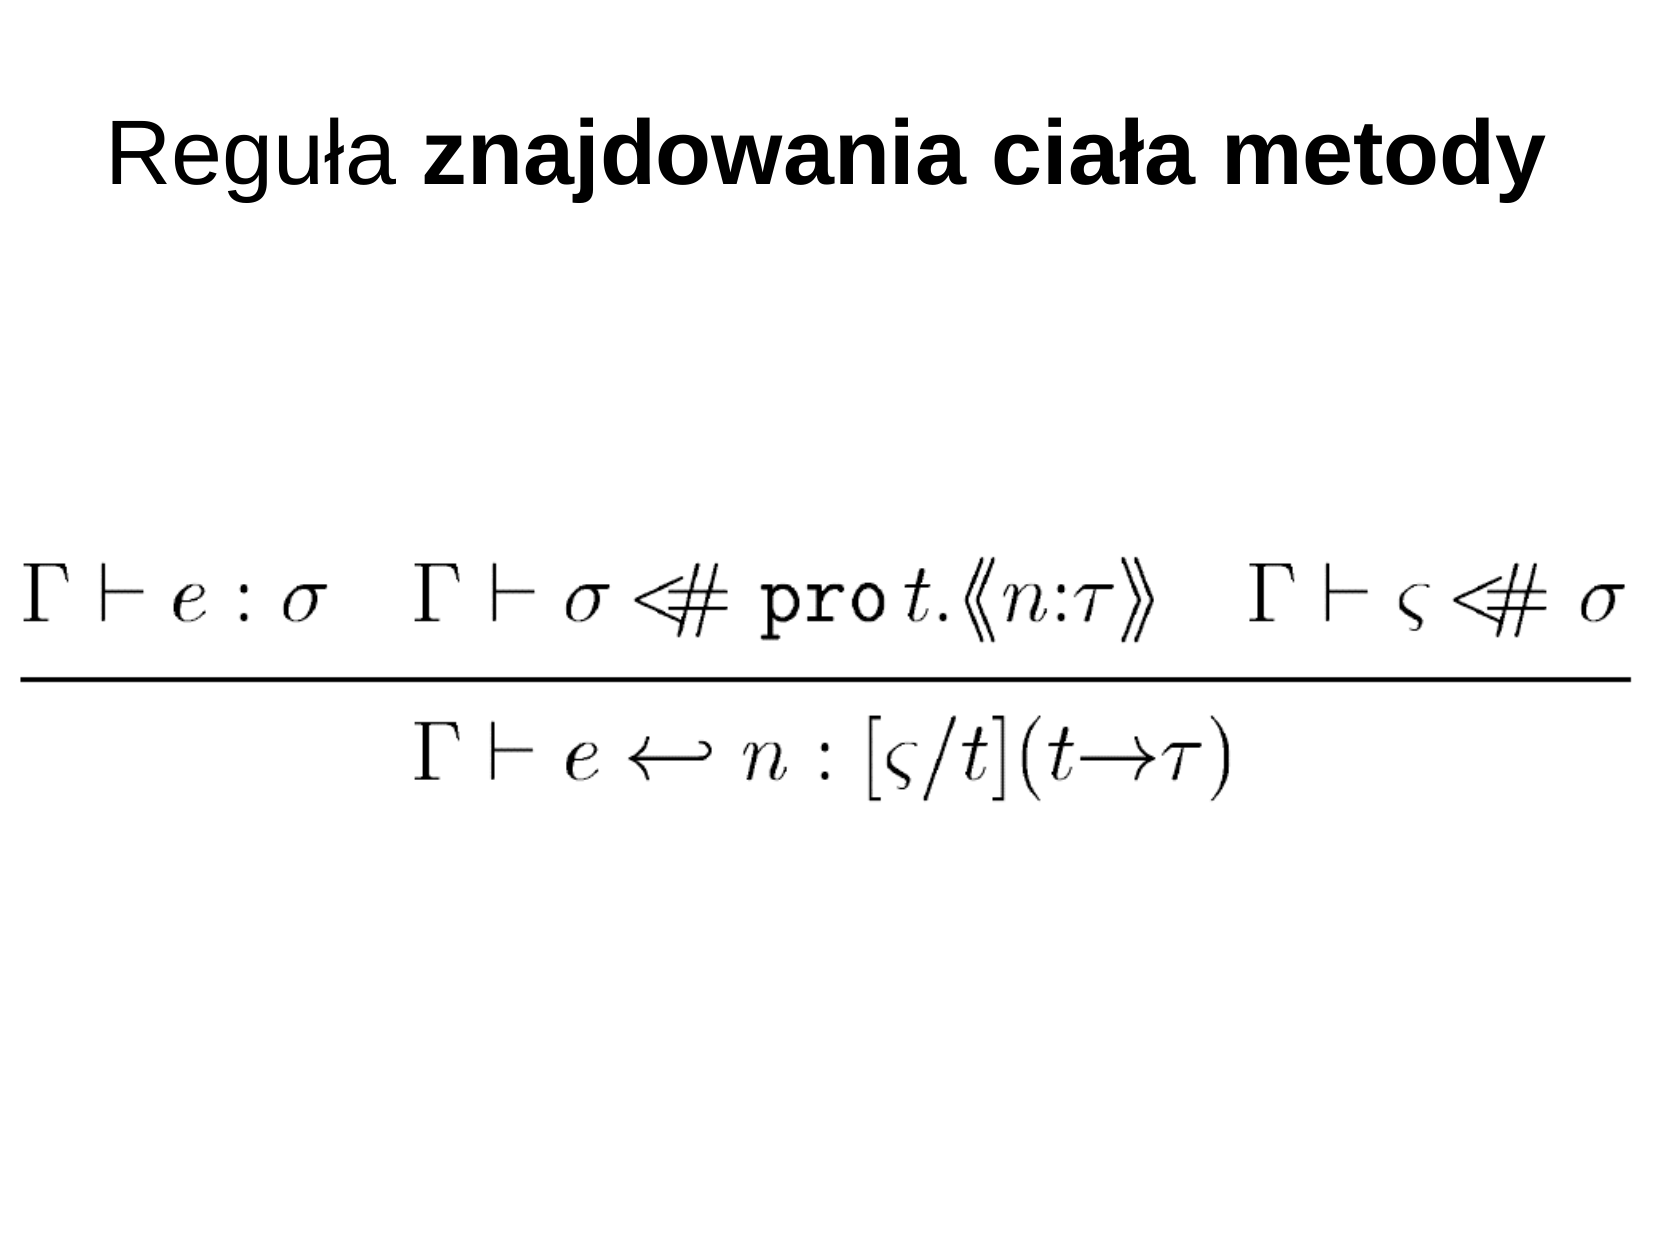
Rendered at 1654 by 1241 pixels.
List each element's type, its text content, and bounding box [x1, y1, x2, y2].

picture [0, 543, 1652, 828]
title Reguła znajdowania ciała metody [82, 49, 1571, 257]
